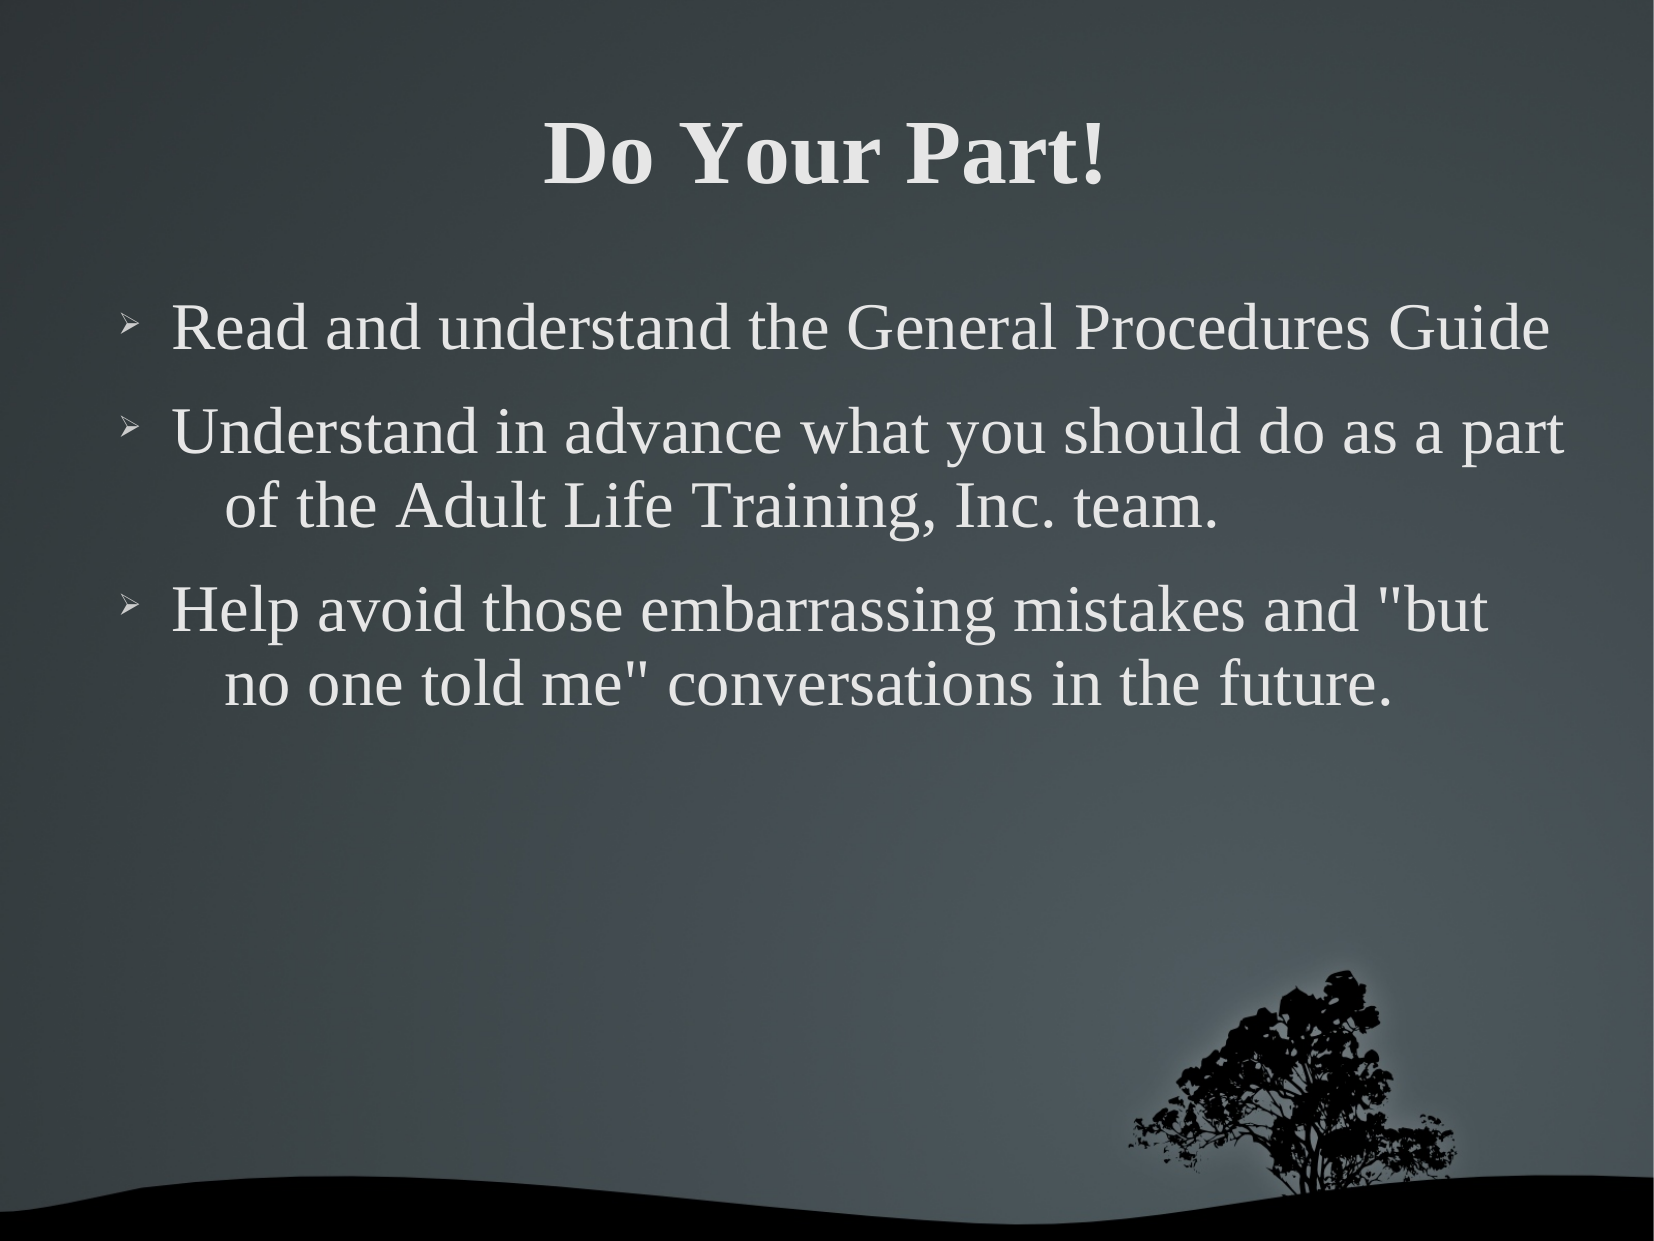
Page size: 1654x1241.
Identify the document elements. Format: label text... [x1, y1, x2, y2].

title Do Your Part! [82, 49, 1571, 257]
picture [0, 0, 1654, 1241]
list Read and understand the General Procedures Guide Understand in advance what you should do as a part of the Adult Life Training, Inc. team. Help avoid those embarrassing mistakes and "but no one told me" conversations in the future. [82, 290, 1571, 1109]
